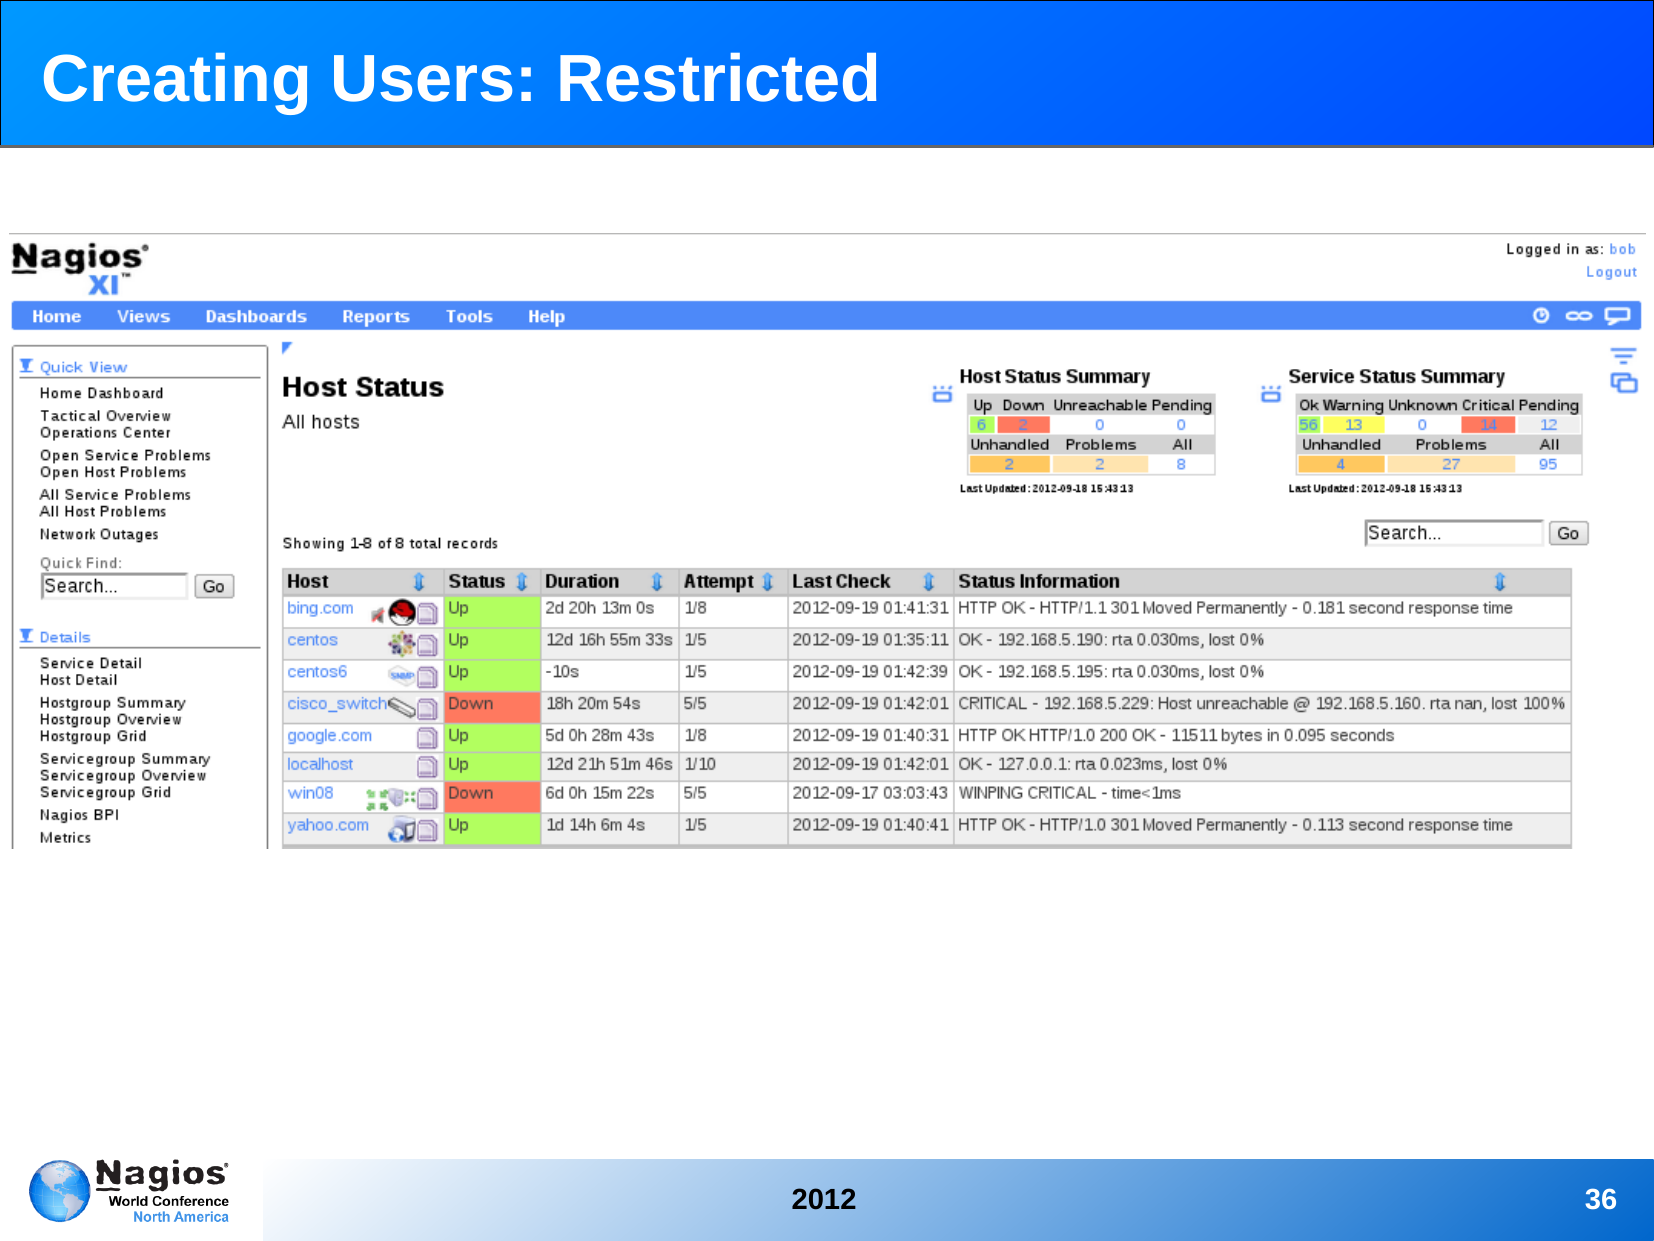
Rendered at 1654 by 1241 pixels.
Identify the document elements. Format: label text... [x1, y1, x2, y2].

picture [9, 233, 1646, 849]
picture [29, 1159, 229, 1235]
title Creating Users: Restricted [41, 36, 1530, 120]
